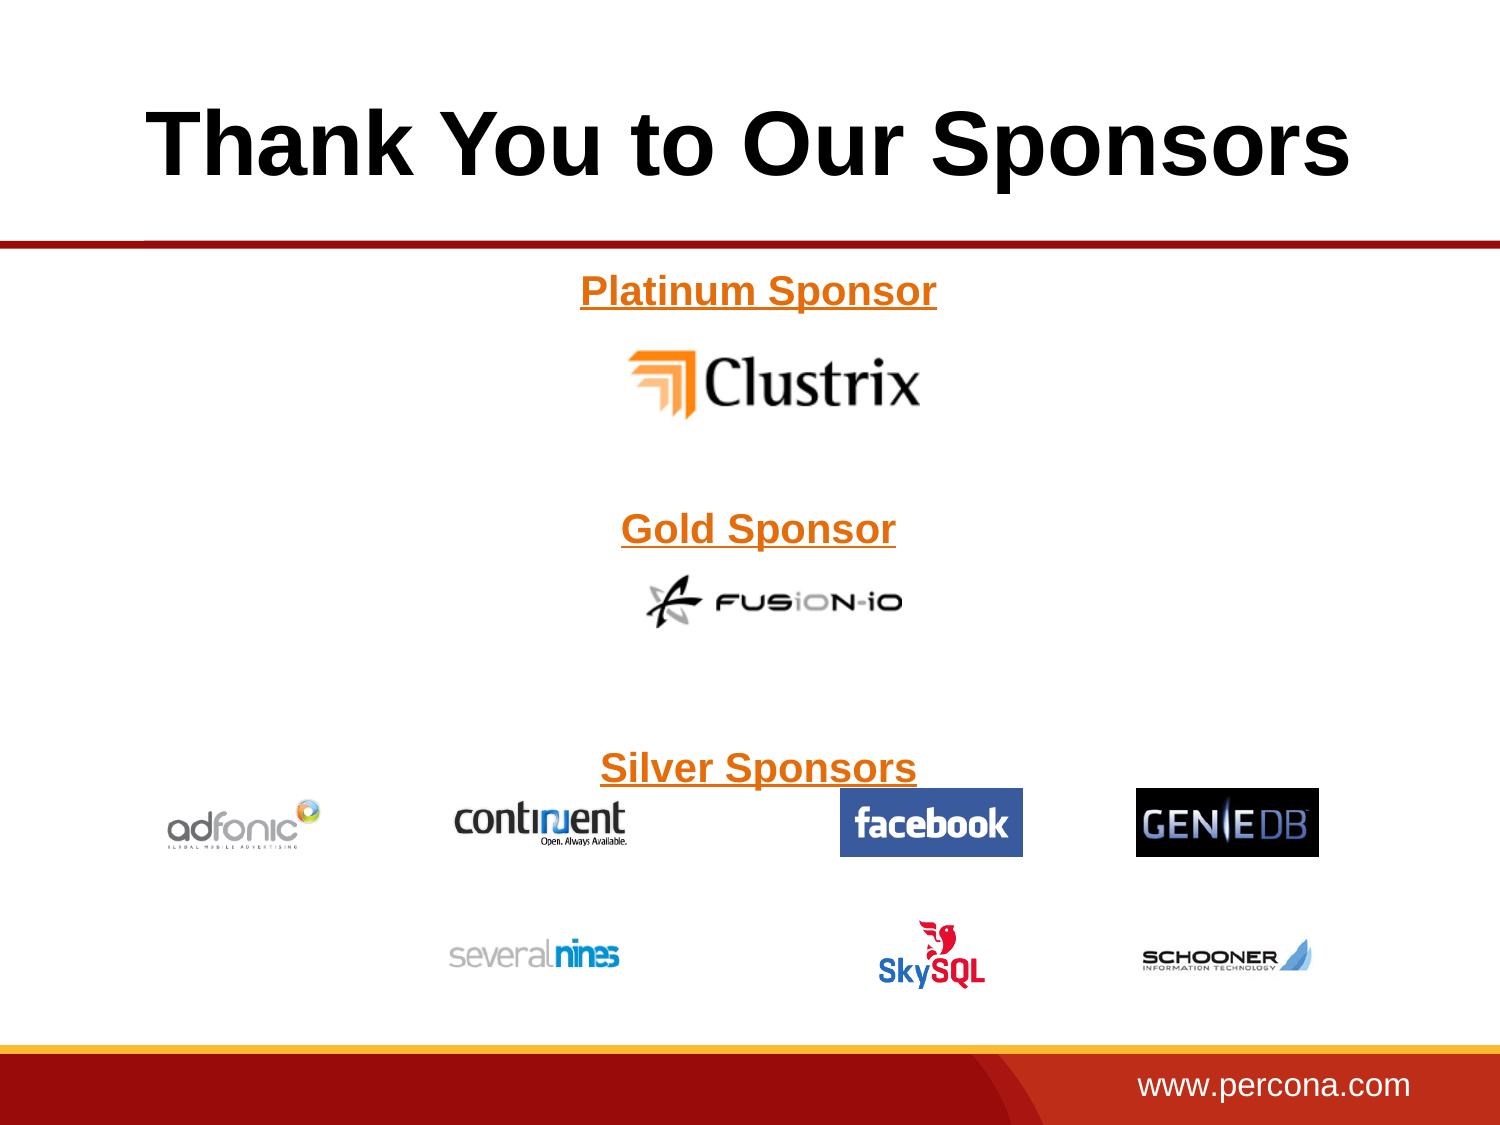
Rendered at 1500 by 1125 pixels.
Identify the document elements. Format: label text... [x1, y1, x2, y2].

picture [1136, 920, 1319, 989]
picture [840, 920, 1023, 989]
picture [447, 788, 629, 857]
picture [447, 920, 629, 989]
picture [646, 554, 902, 650]
title Thank You to Our Sponsors [74, 44, 1425, 233]
picture [1136, 788, 1319, 857]
picture [840, 788, 1023, 857]
list Platinum Sponsor Gold Sponsor Silver Sponsors [74, 263, 1425, 1006]
picture [628, 330, 920, 440]
picture [147, 788, 330, 857]
